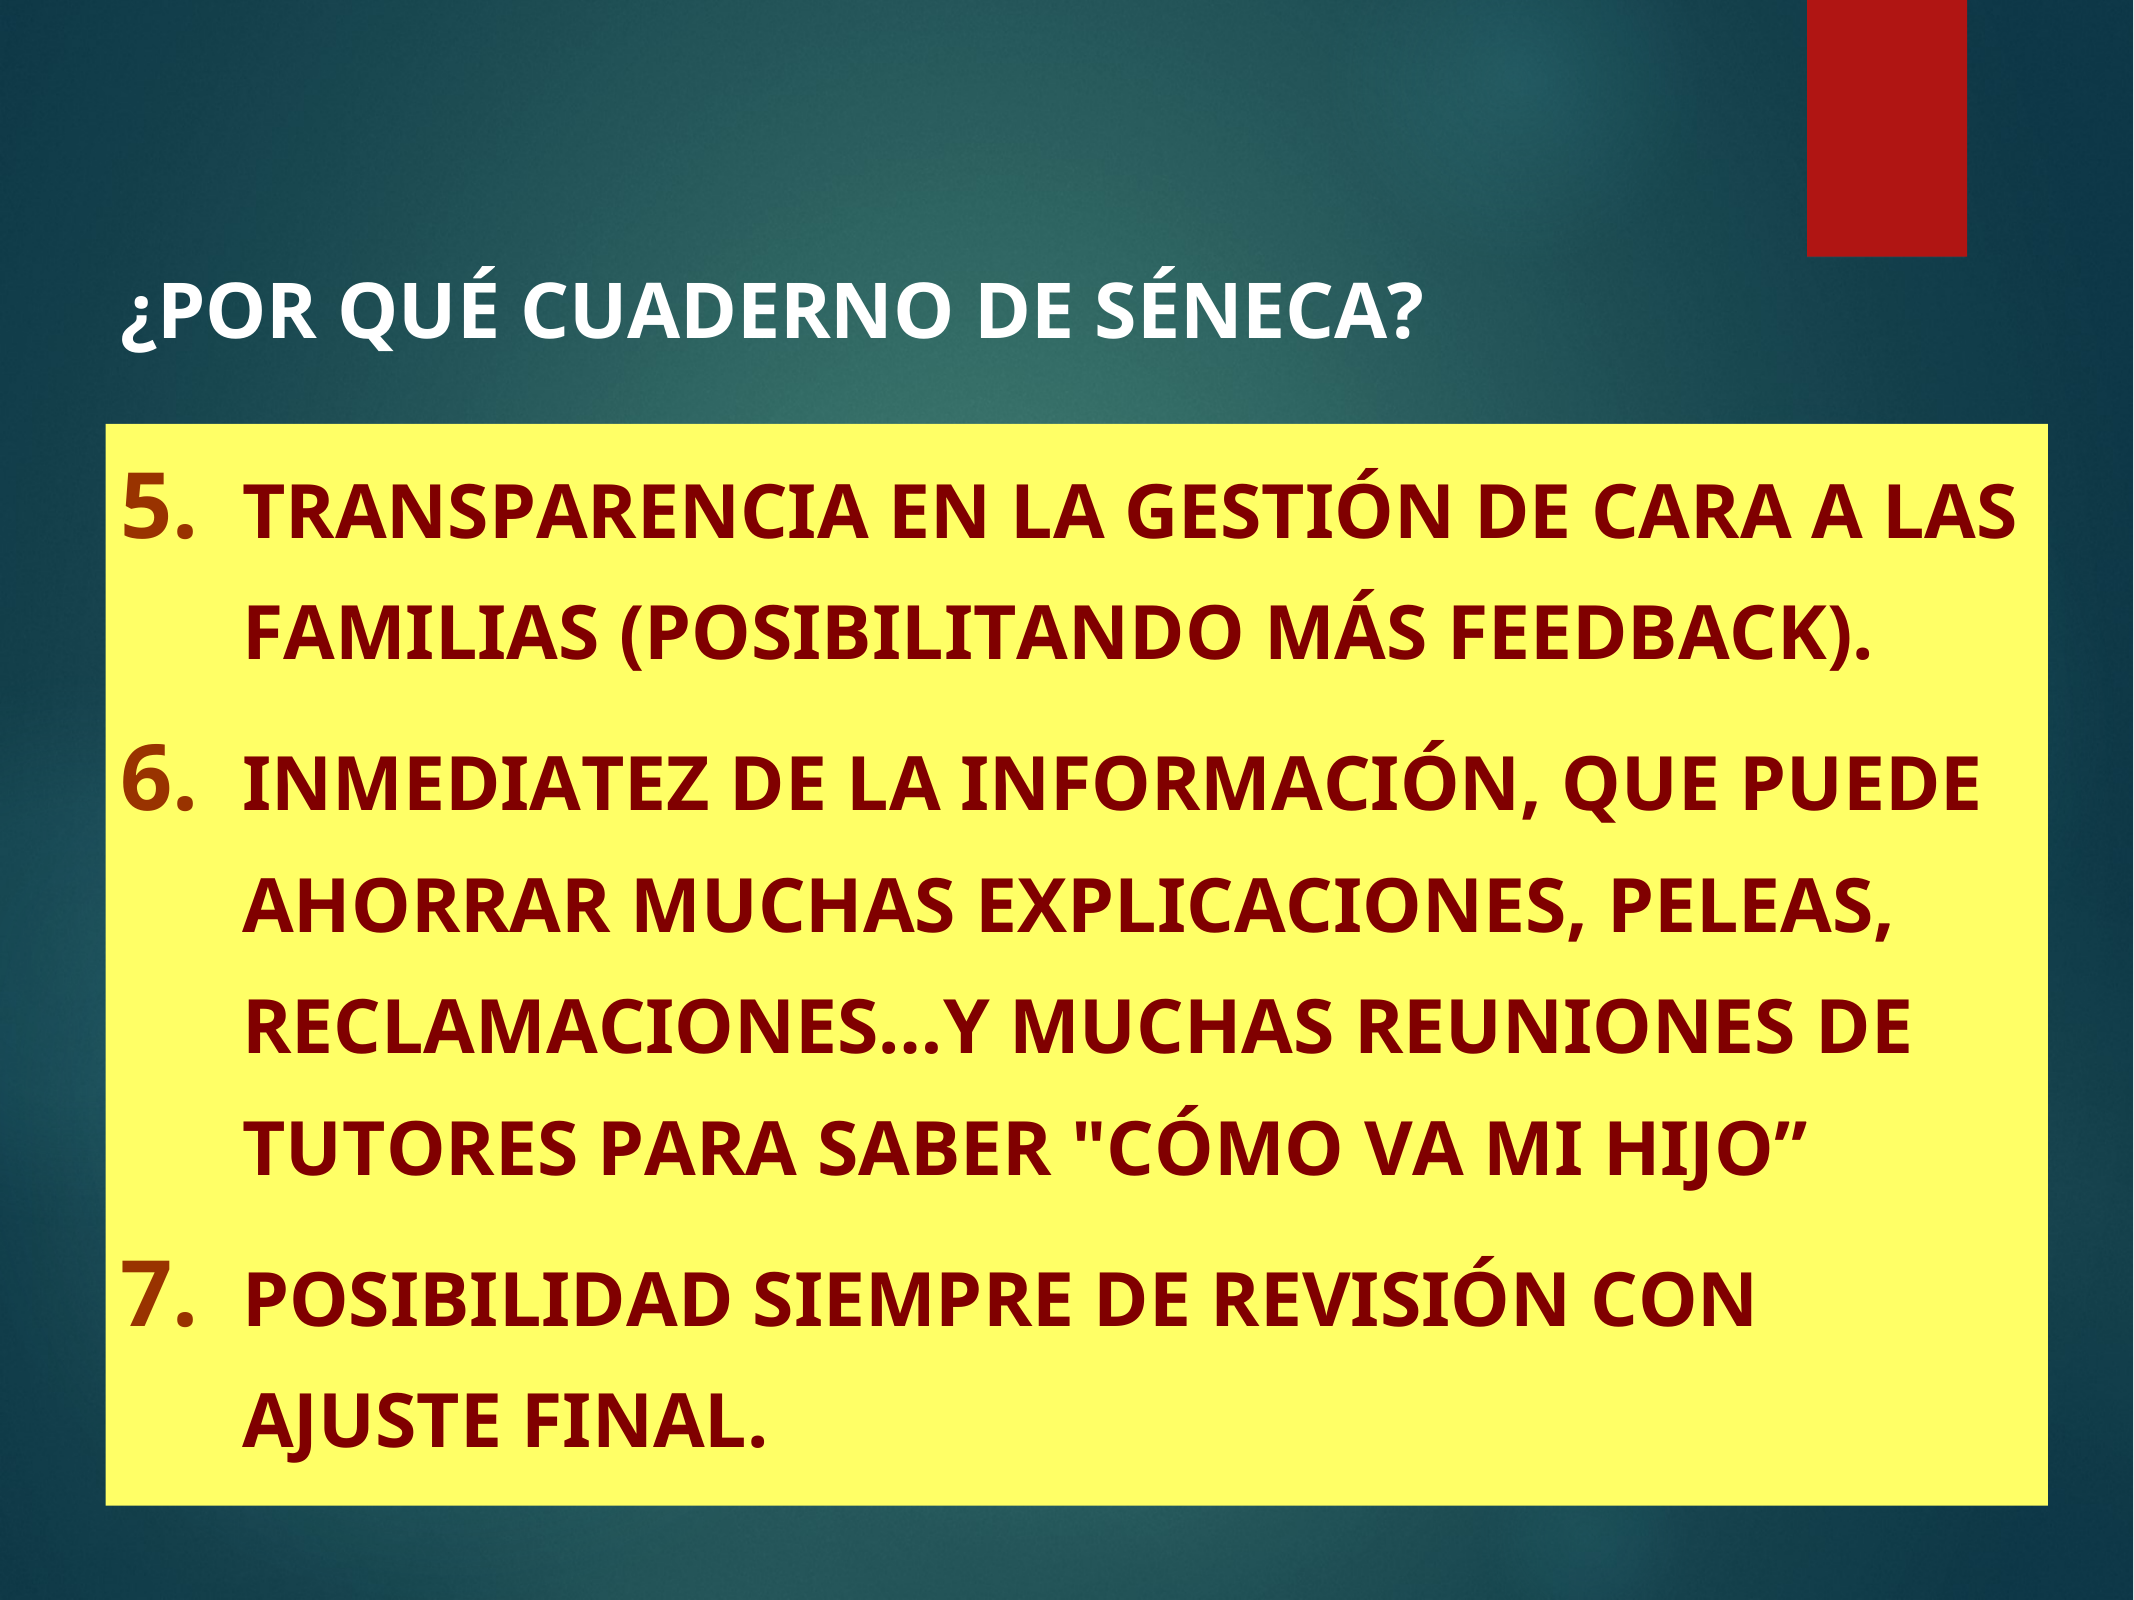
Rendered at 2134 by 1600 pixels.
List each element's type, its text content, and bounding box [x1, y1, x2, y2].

text_box TRANSPARENCIA EN LA GESTIÓN DE CARA A LAS FAMILIAS (POSIBILITANDO MÁS FEEDBACK). INMEDIATEZ DE LA INFORMACIÓN, QUE PUEDE AHORRAR MUCHAS EXPLICACIONES, PELEAS, RECLAMACIONES…Y MUCHAS REUNIONES DE TUTORES PARA SABER "CÓMO VA MI HIJO” POSIBILIDAD SIEMPRE DE REVISIÓN CON AJUSTE FINAL. [105, 423, 2048, 1506]
picture [0, 0, 2134, 1600]
text_box ¿POR QUÉ CUADERNO DE SÉNECA? [105, 189, 2106, 389]
